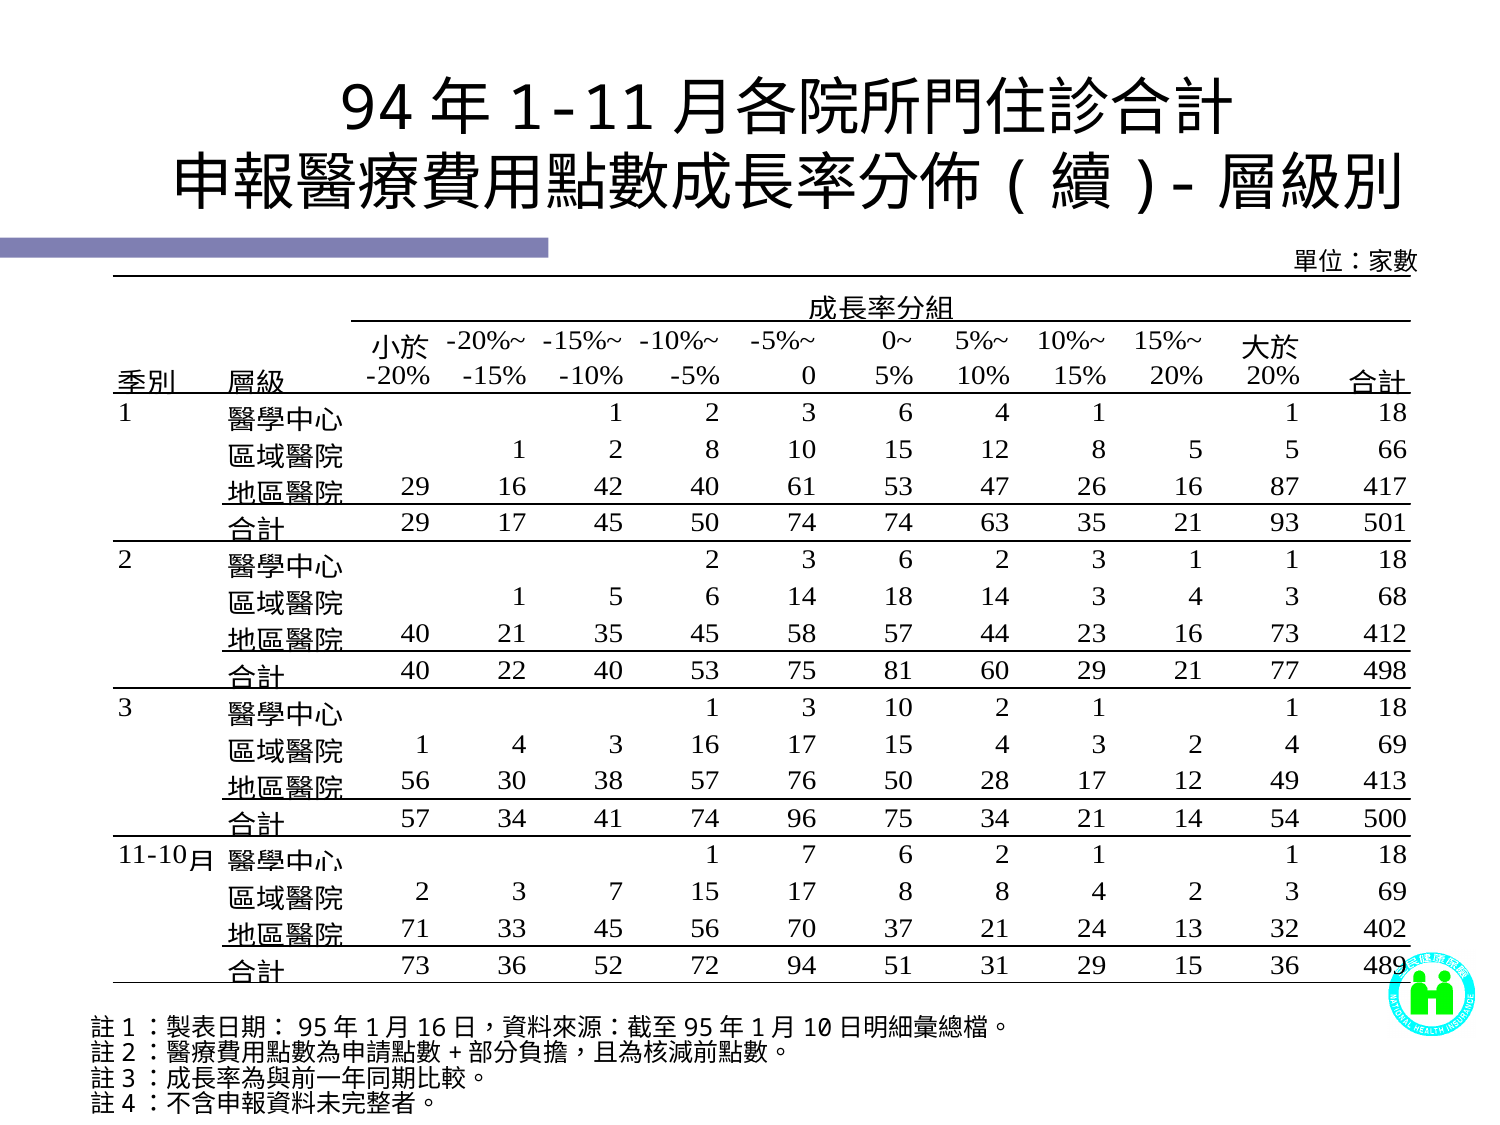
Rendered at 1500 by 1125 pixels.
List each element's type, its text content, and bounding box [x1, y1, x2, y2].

chart [112, 275, 1413, 985]
text_box 單位：家數 [1275, 237, 1438, 283]
text_box 註1：製表日期：95年1月16日，資料來源：截至95年1月10日明細彙總檔。 註2：醫療費用點數為申請點數+部分負擔，且為核減前點數。 註3：成長率為與前一年同期比較。 註4：不含申報資料未完整者。 [75, 1007, 1413, 1125]
title 94年1-11月各院所門住診合計 申報醫療費用點數成長率分佈(續)-層級別 [150, 37, 1426, 225]
